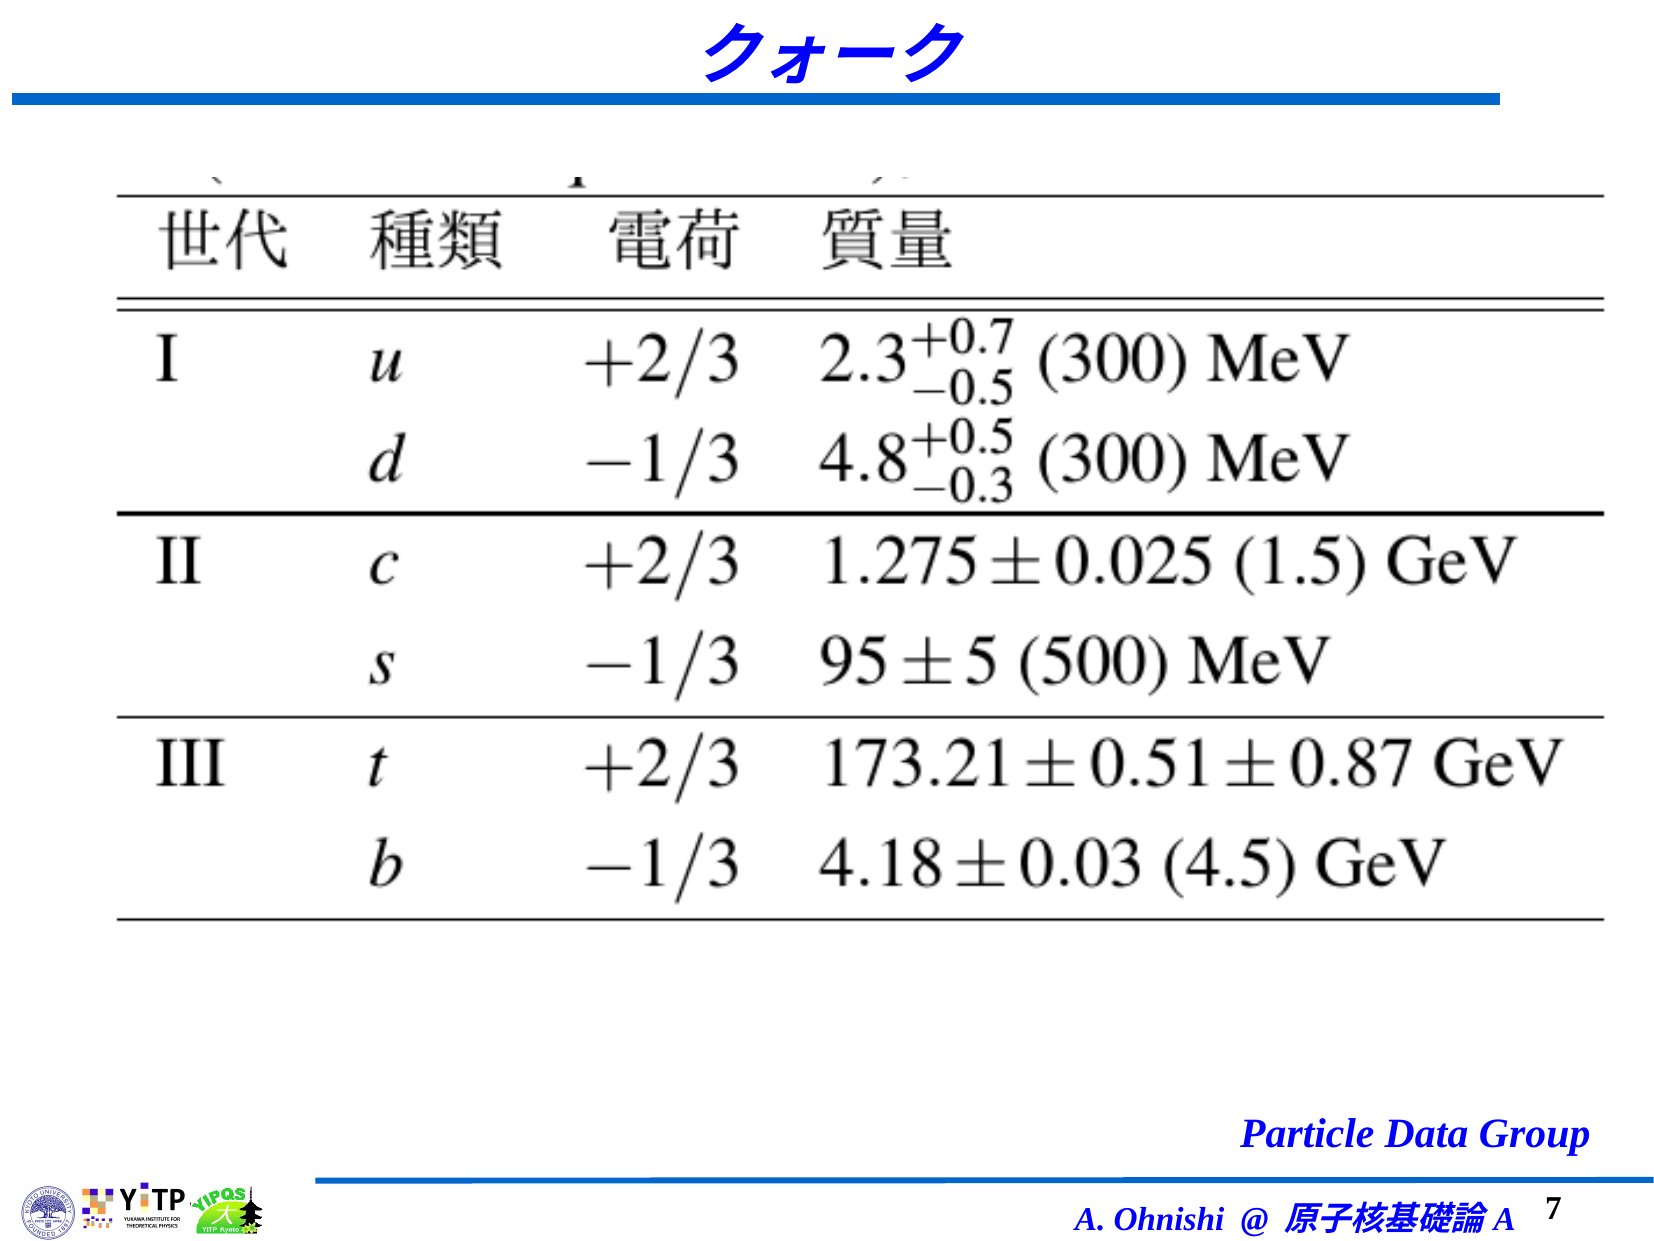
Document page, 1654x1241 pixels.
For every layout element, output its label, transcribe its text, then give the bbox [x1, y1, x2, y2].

text_box Particle Data Group [1240, 1110, 1607, 1158]
picture [77, 1179, 263, 1234]
picture [20, 1185, 76, 1241]
picture [106, 177, 1621, 940]
title クォーク [0, 0, 1654, 99]
